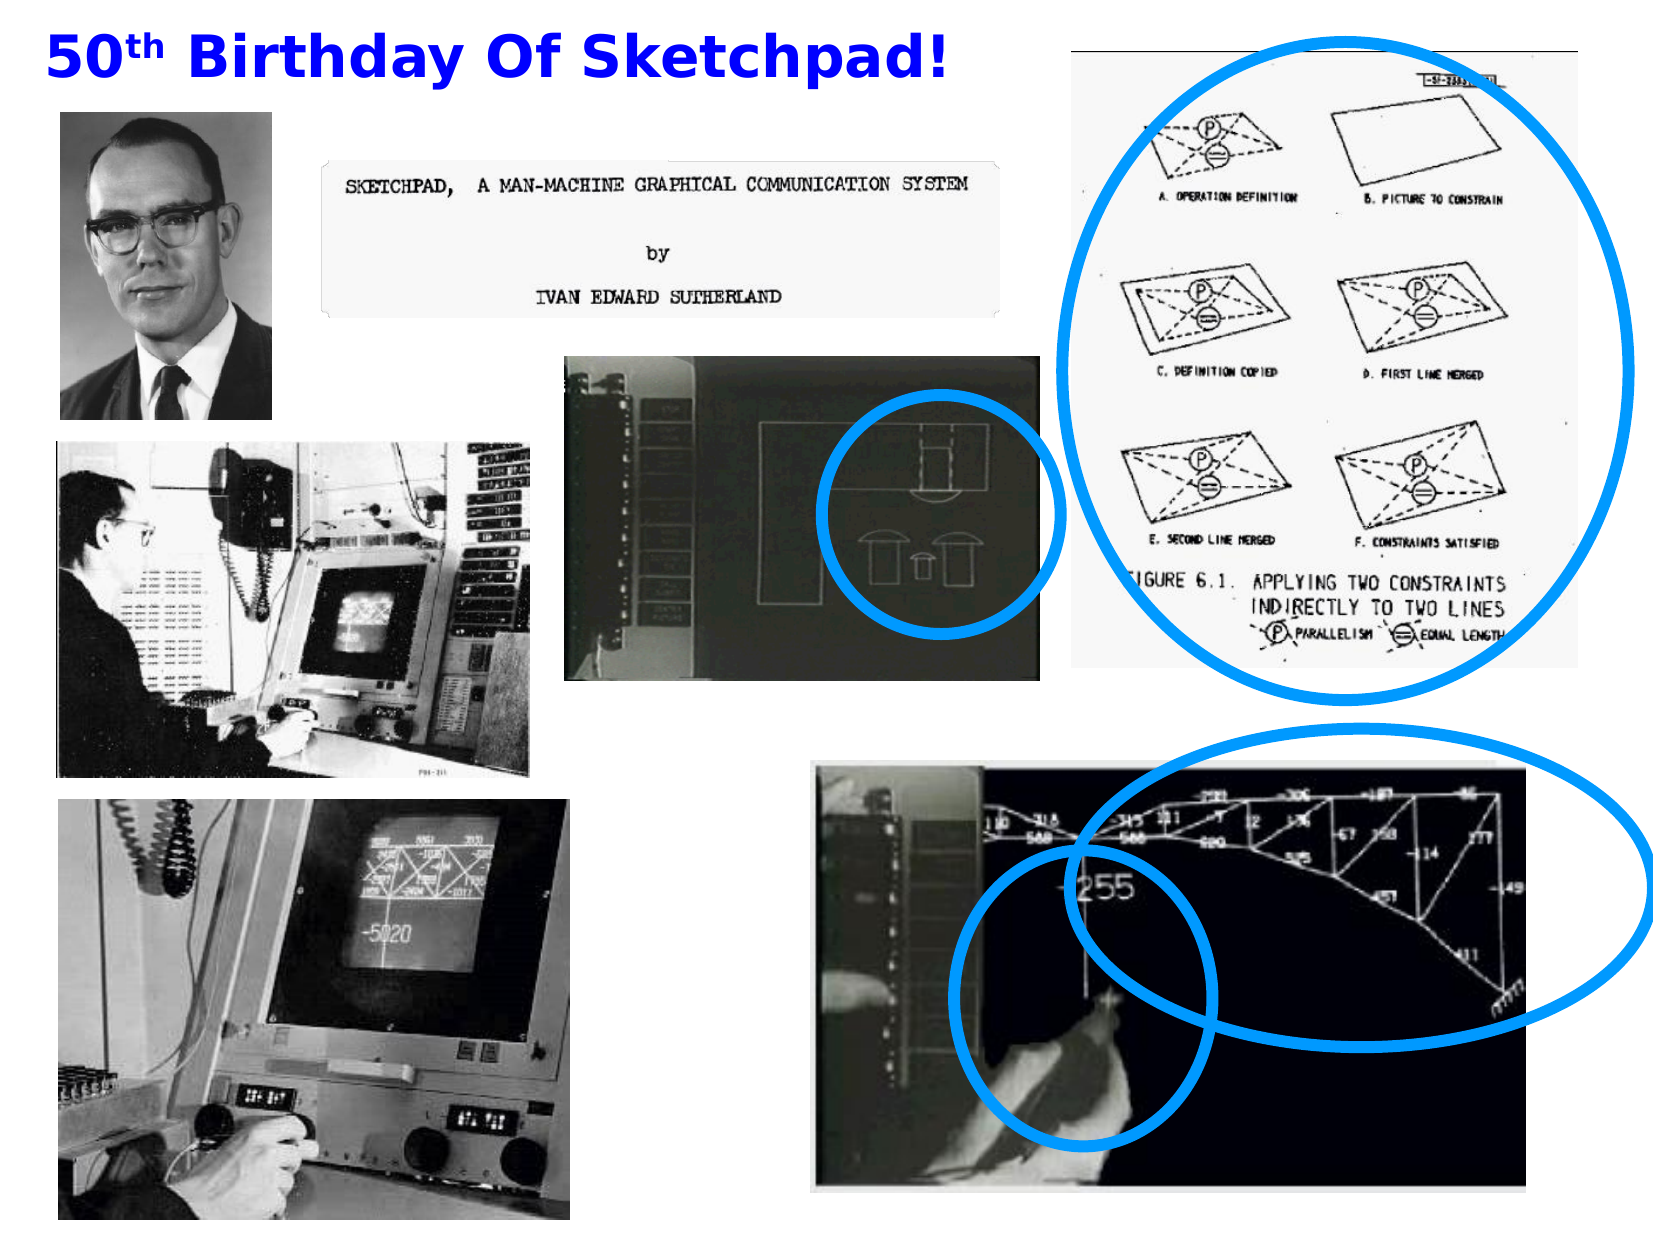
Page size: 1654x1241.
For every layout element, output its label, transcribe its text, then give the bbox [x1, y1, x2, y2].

picture [56, 441, 530, 778]
text_box 50th Birthday Of Sketchpad! [29, 16, 1096, 101]
picture [1076, 857, 1206, 1015]
picture [961, 858, 1203, 1140]
picture [1071, 51, 1578, 668]
picture [1071, 481, 1209, 668]
picture [1434, 51, 1578, 170]
picture [1481, 572, 1578, 668]
picture [810, 760, 1526, 1193]
picture [1071, 51, 1257, 261]
picture [828, 402, 1040, 628]
picture [564, 356, 1040, 681]
picture [320, 160, 1000, 318]
picture [60, 112, 272, 420]
picture [1089, 760, 1526, 1041]
picture [58, 799, 570, 1220]
